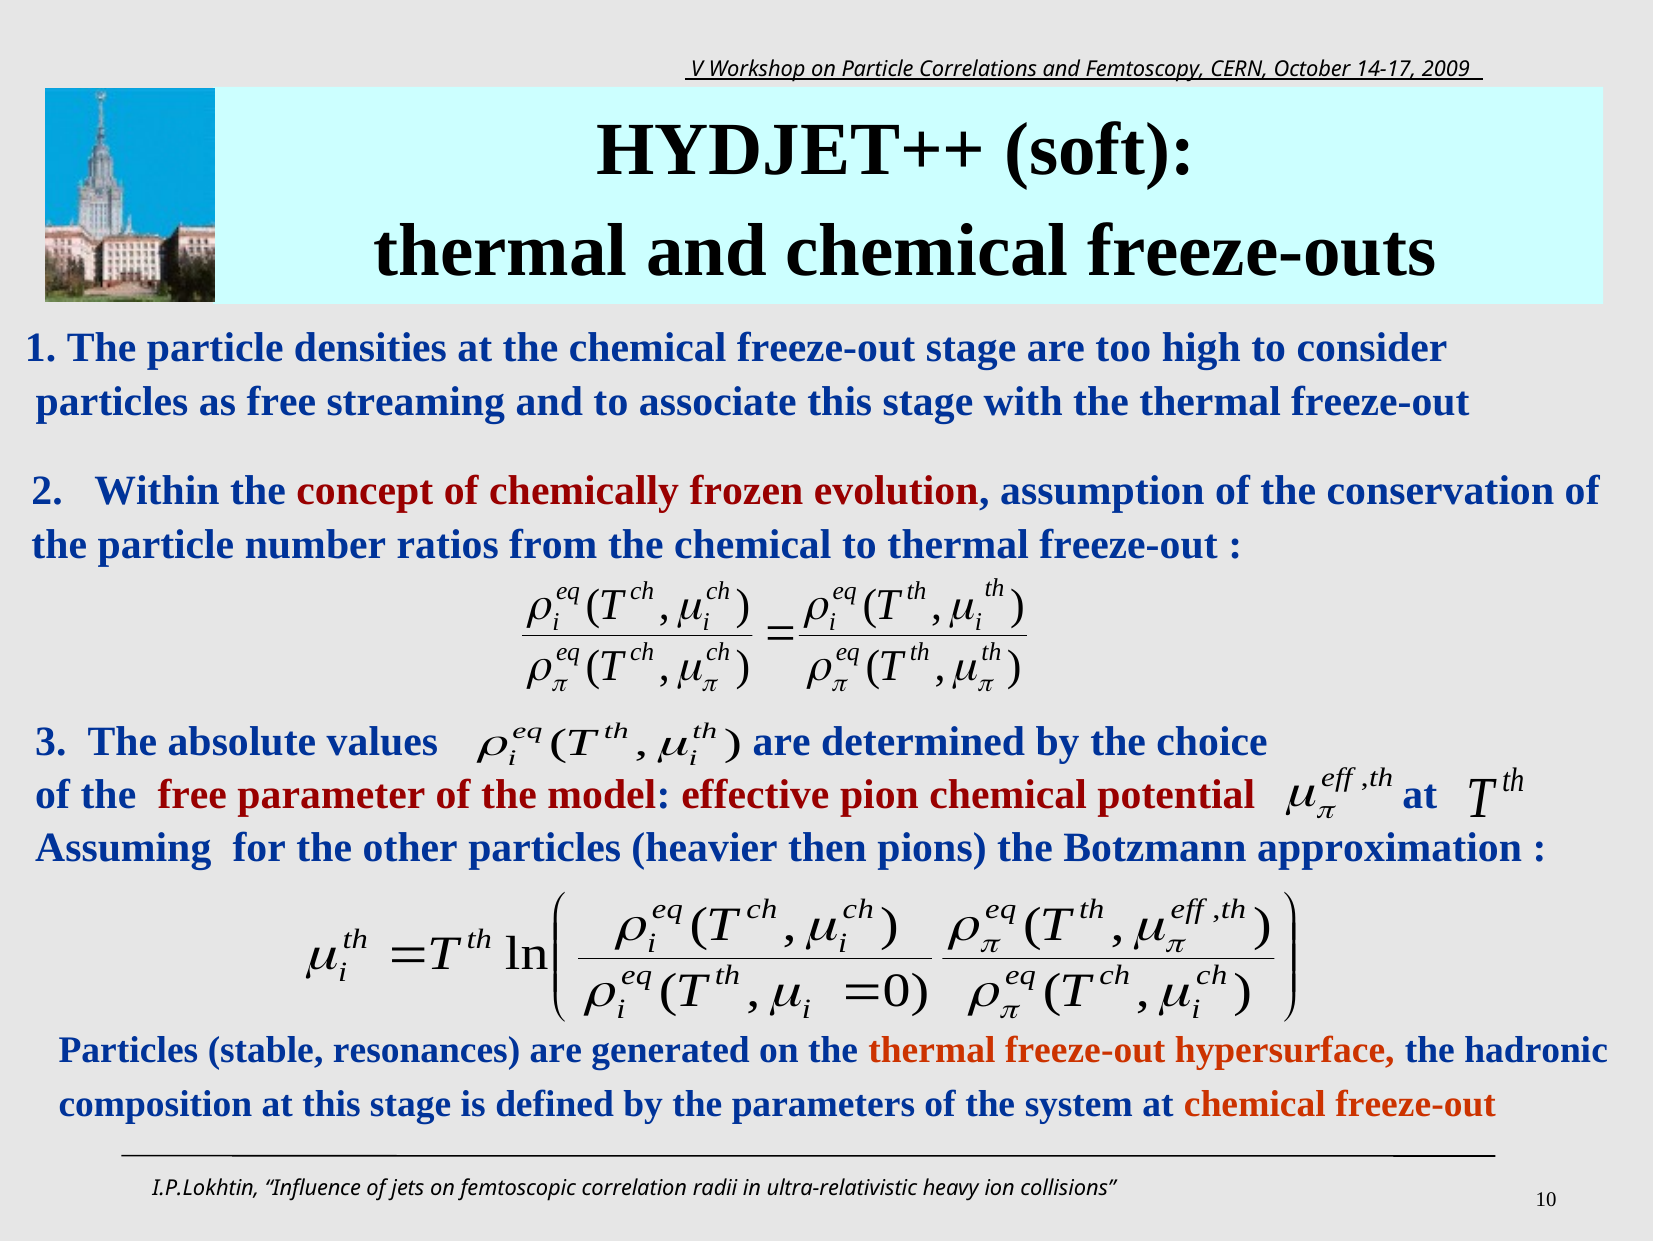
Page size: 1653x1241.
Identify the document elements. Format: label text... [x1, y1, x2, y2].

picture [45, 90, 204, 302]
text_box 2. Within the concept of chemically frozen evolution, assumption of the conservation of the particle number ratios from the chemical to thermal freeze-out : [16, 399, 1626, 576]
chart [514, 569, 1035, 702]
chart [295, 882, 1315, 1034]
title HYDJET++ (soft): thermal and chemical freeze-outs [204, 79, 1608, 302]
chart [466, 713, 752, 775]
text_box Particles (stable, resonances) are generated on the thermal freeze-out hypersurface, the hadronic composition at this stage is defined by the parameters of the system at chemical freeze-out [43, 1009, 1633, 1132]
chart [1462, 754, 1533, 828]
text_box 1. The particle densities at the chemical freeze-out stage are too high to consider particles as free streaming and to associate this stage with the thermal freeze-out [10, 309, 1647, 486]
text_box 3. The absolute values are determined by the choice of the free parameter of the model: effective pion chemical potential at Assuming for the other particles (heavier then pions) the Botzmann approximation : [20, 649, 1653, 879]
chart [1275, 757, 1405, 830]
